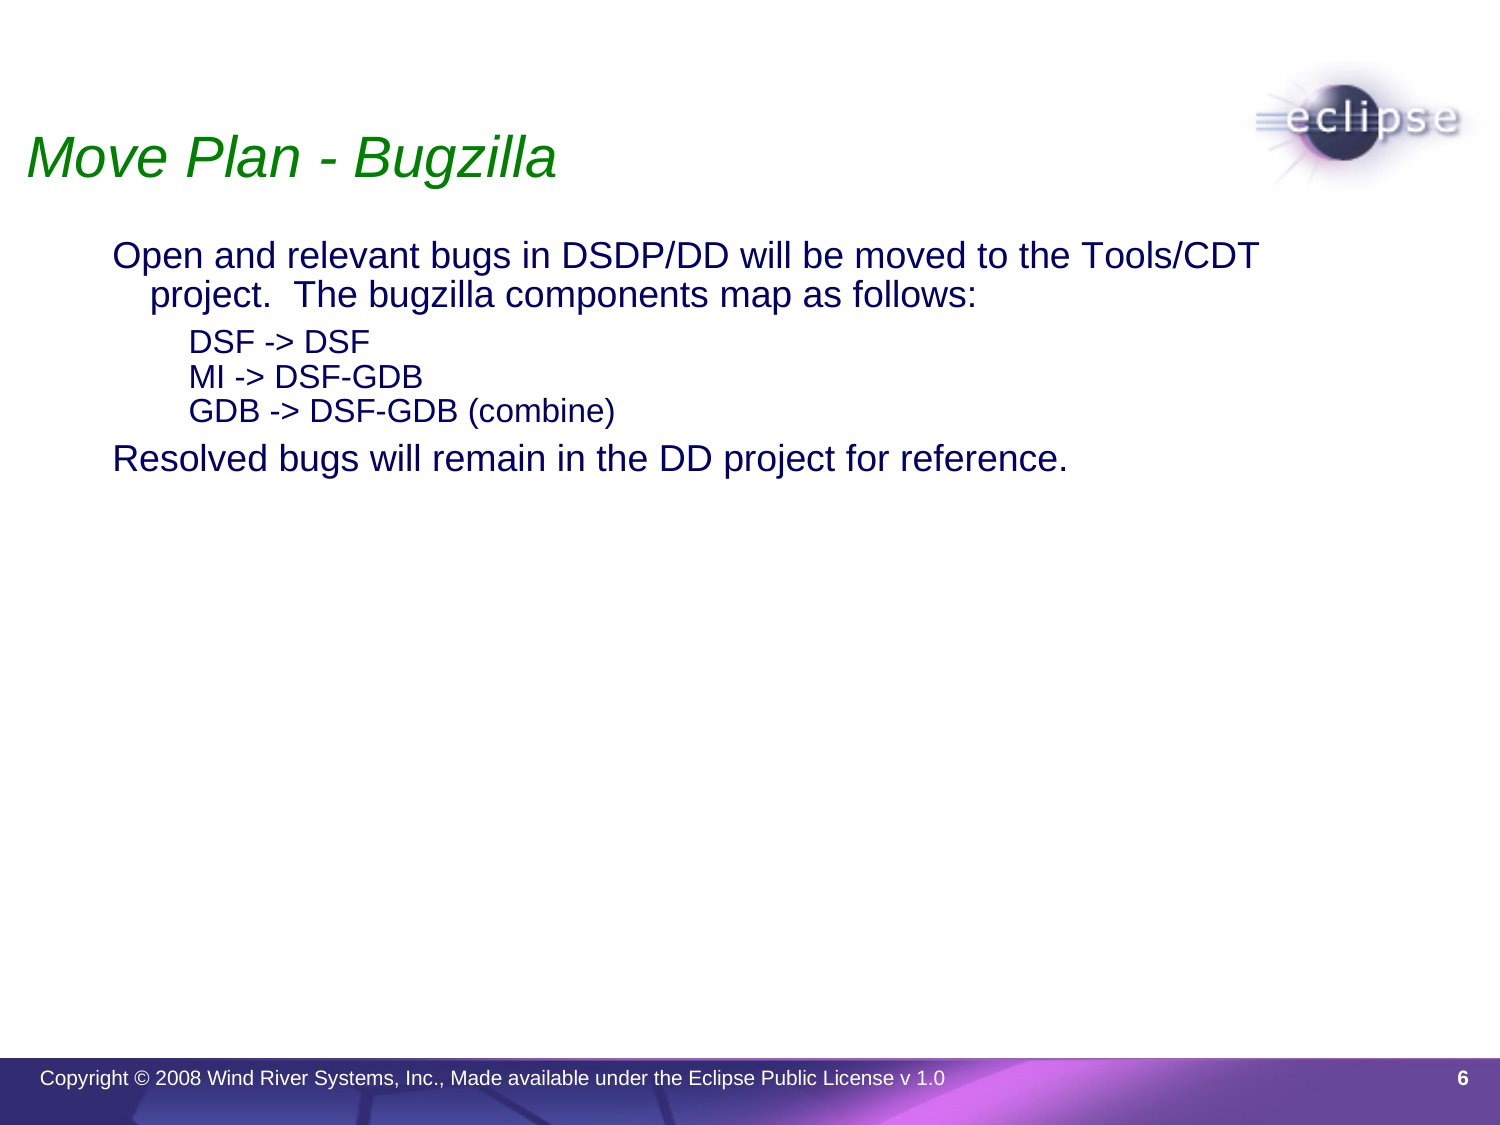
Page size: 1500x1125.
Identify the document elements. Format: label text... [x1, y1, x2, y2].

picture [1222, 60, 1500, 191]
picture [0, 1058, 1500, 1125]
title Move Plan - Bugzilla [26, 97, 1223, 224]
list Open and relevant bugs in DSDP/DD will be moved to the Tools/CDT project. The bugzilla components map as follows: DSF -> DSF MI -> DSF-GDB GDB -> DSF-GDB (combine) Resolved bugs will remain in the DD project for reference. [112, 237, 1388, 1006]
